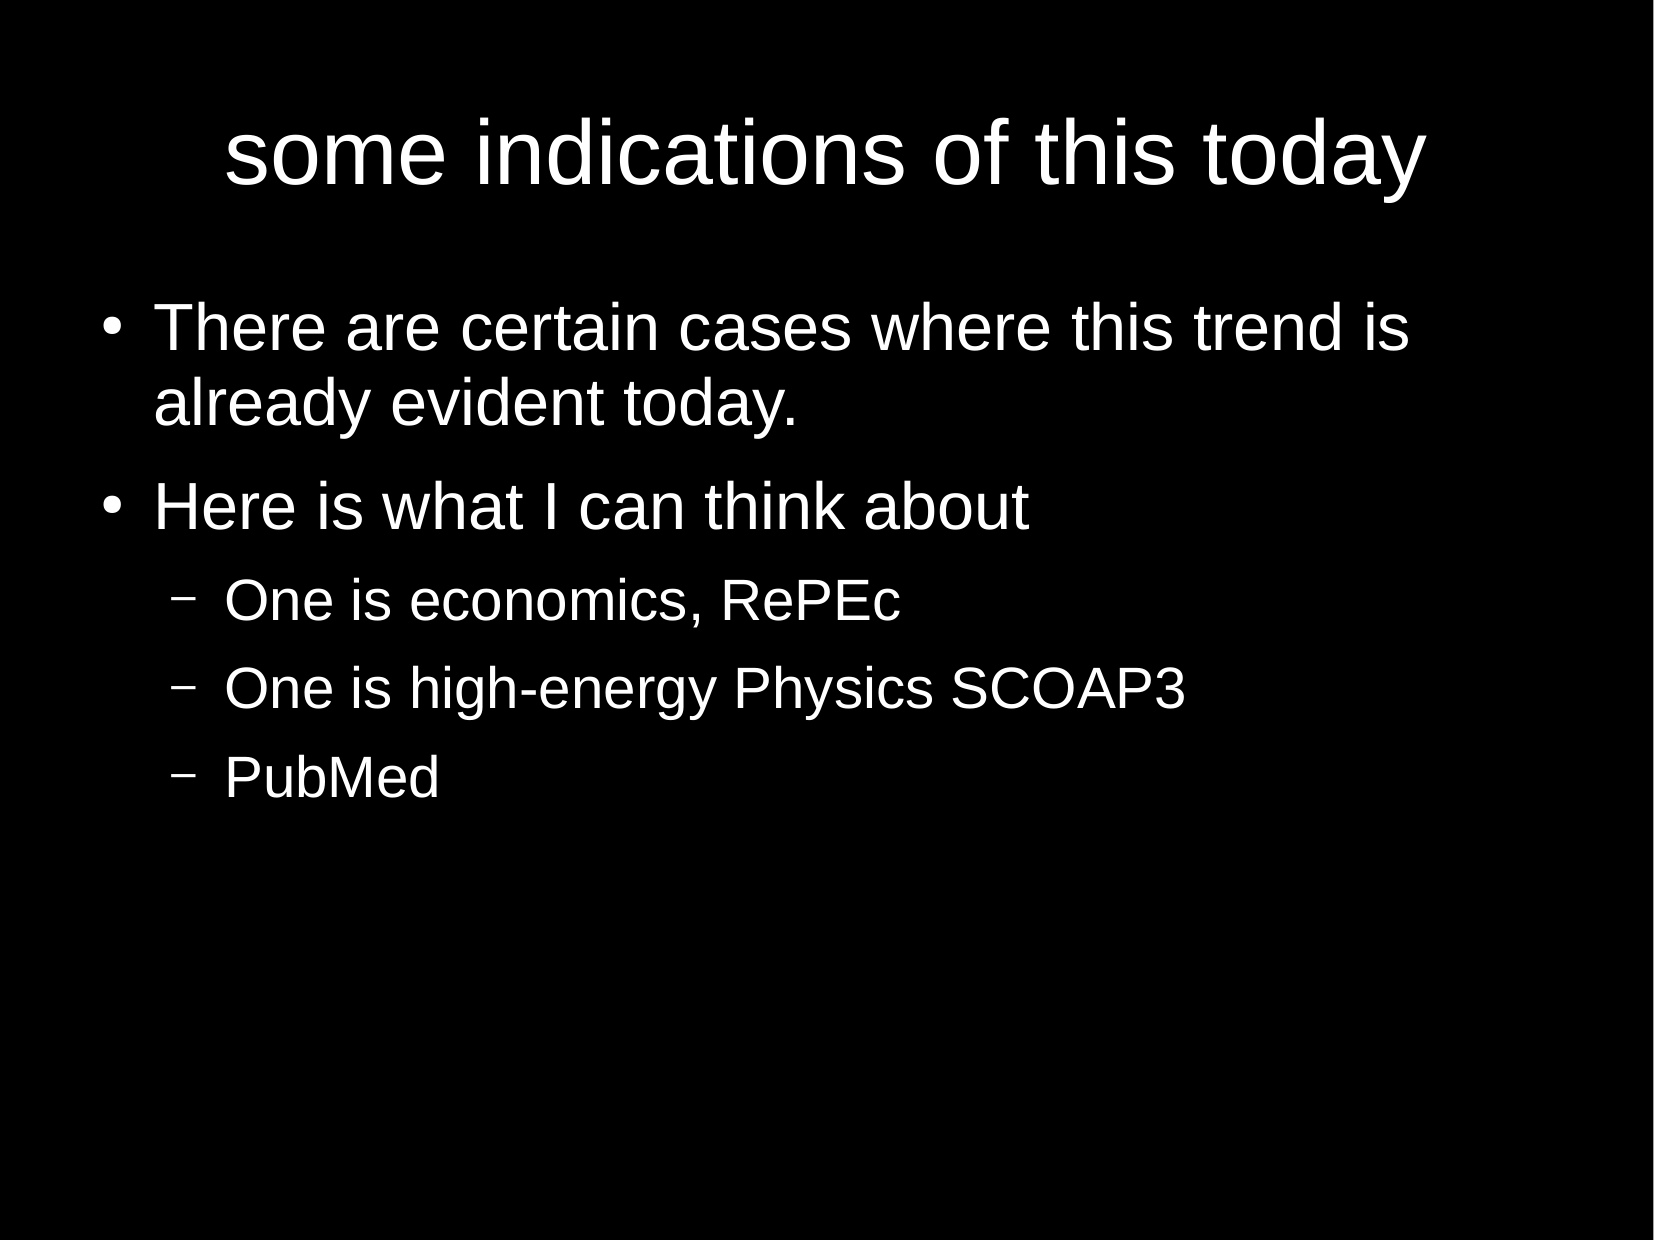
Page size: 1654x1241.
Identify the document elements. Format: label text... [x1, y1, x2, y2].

title some indications of this today [82, 49, 1571, 257]
list There are certain cases where this trend is already evident today. Here is what I can think about One is economics, RePEc One is high-energy Physics SCOAP3 PubMed [82, 290, 1571, 1010]
